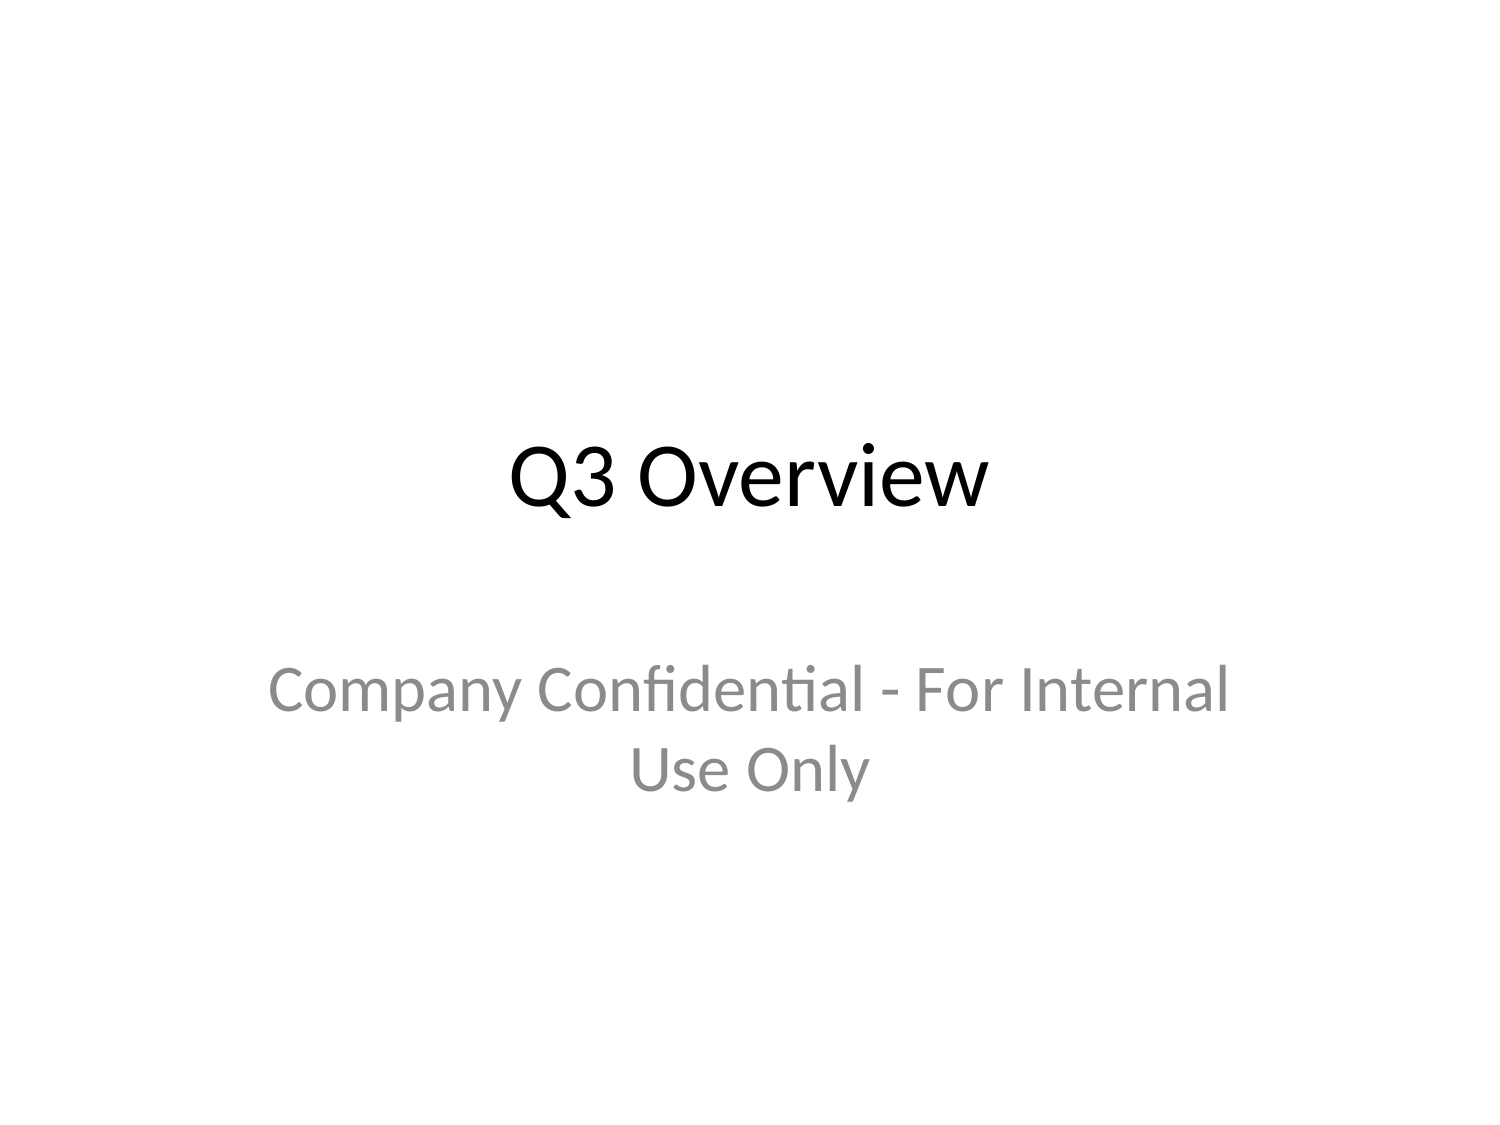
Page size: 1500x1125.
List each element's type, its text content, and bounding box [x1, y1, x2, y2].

title Q3 Overview [112, 349, 1388, 591]
subtitle Company Confidential - For Internal Use Only [225, 637, 1275, 925]
